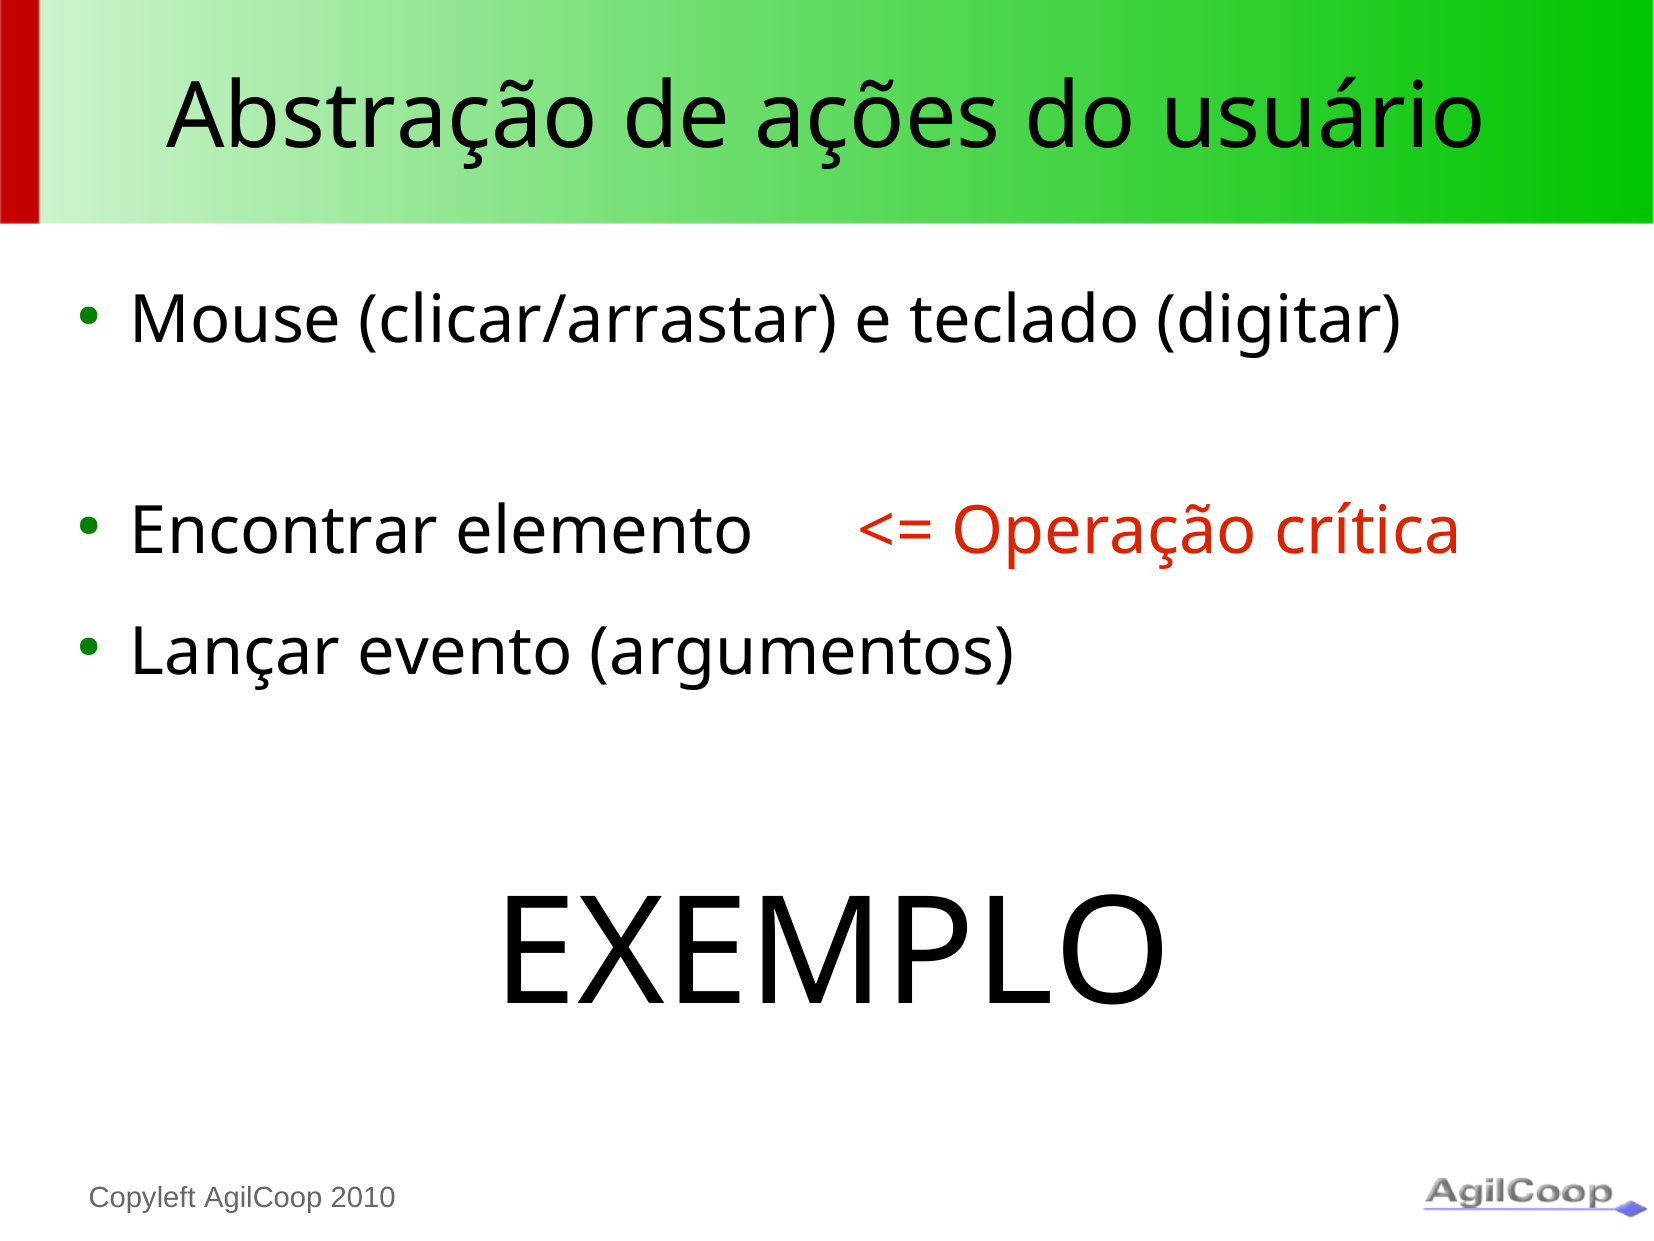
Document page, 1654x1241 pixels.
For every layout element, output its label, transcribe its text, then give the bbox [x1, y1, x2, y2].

title Abstração de ações do usuário [82, 8, 1571, 216]
list Mouse (clicar/arrastar) e teclado (digitar) Encontrar elemento <= Operação crítica Lançar evento (argumentos) EXEMPLO [59, 271, 1607, 1123]
picture [0, 0, 1654, 1241]
